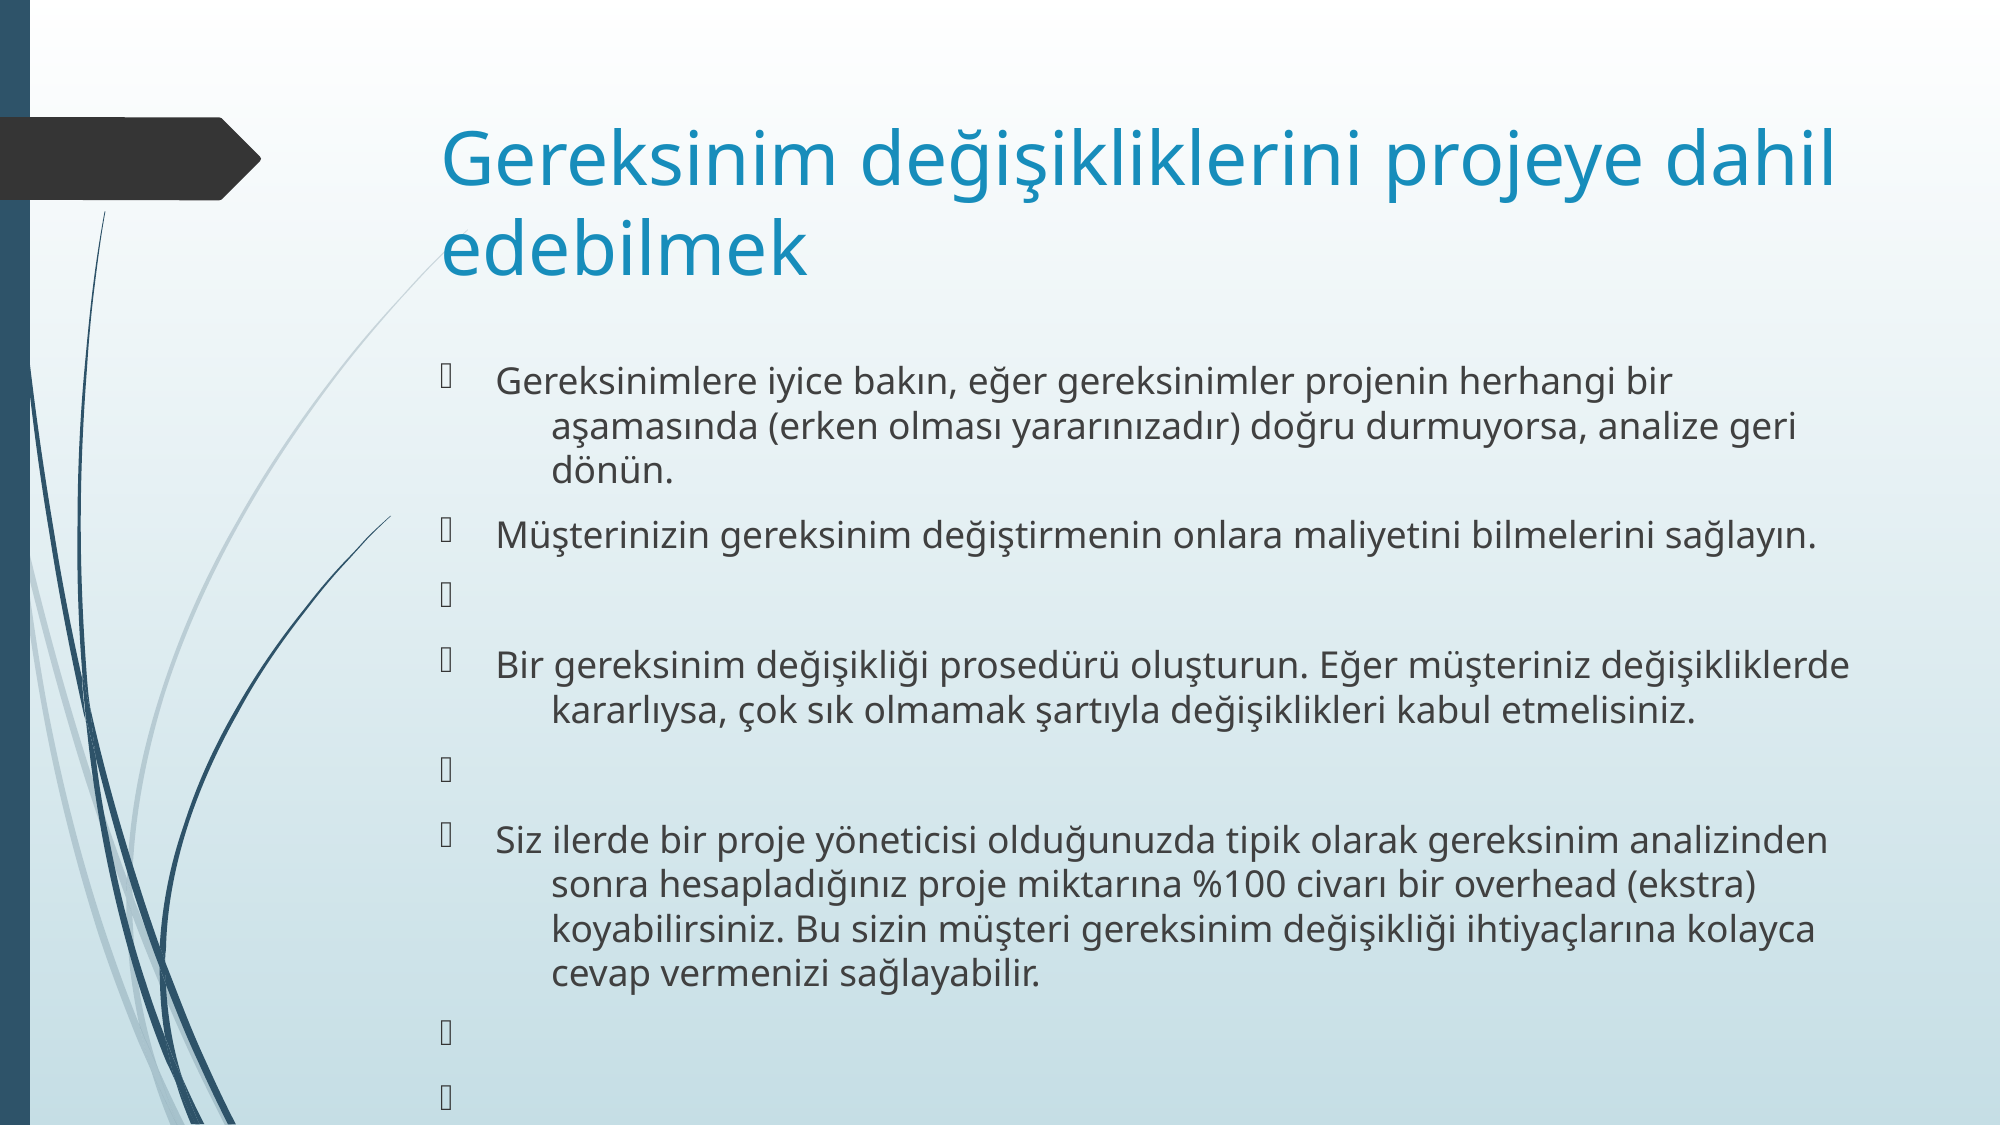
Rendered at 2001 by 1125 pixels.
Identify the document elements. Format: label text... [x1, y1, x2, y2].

list Gereksinimlere iyice bakın, eğer gereksinimler projenin herhangi bir aşamasında (erken olması yararınızadır) doğru durmuyorsa, analize geri dönün. Müşterinizin gereksinim değiştirmenin onlara maliyetini bilmelerini sağlayın. Bir gereksinim değişikliği prosedürü oluşturun. Eğer müşteriniz değişikliklerde kararlıysa, çok sık olmamak şartıyla değişiklikleri kabul etmelisiniz. Siz ilerde bir proje yöneticisi olduğunuzda tipik olarak gereksinim analizinden sonra hesapladığınız proje miktarına %100 civarı bir overhead (ekstra) koyabilirsiniz. Bu sizin müşteri gereksinim değişikliği ihtiyaçlarına kolayca cevap vermenizi sağlayabilir. [424, 350, 1888, 1051]
title Gereksinim değişikliklerini projeye dahil edebilmek [425, 102, 1888, 313]
